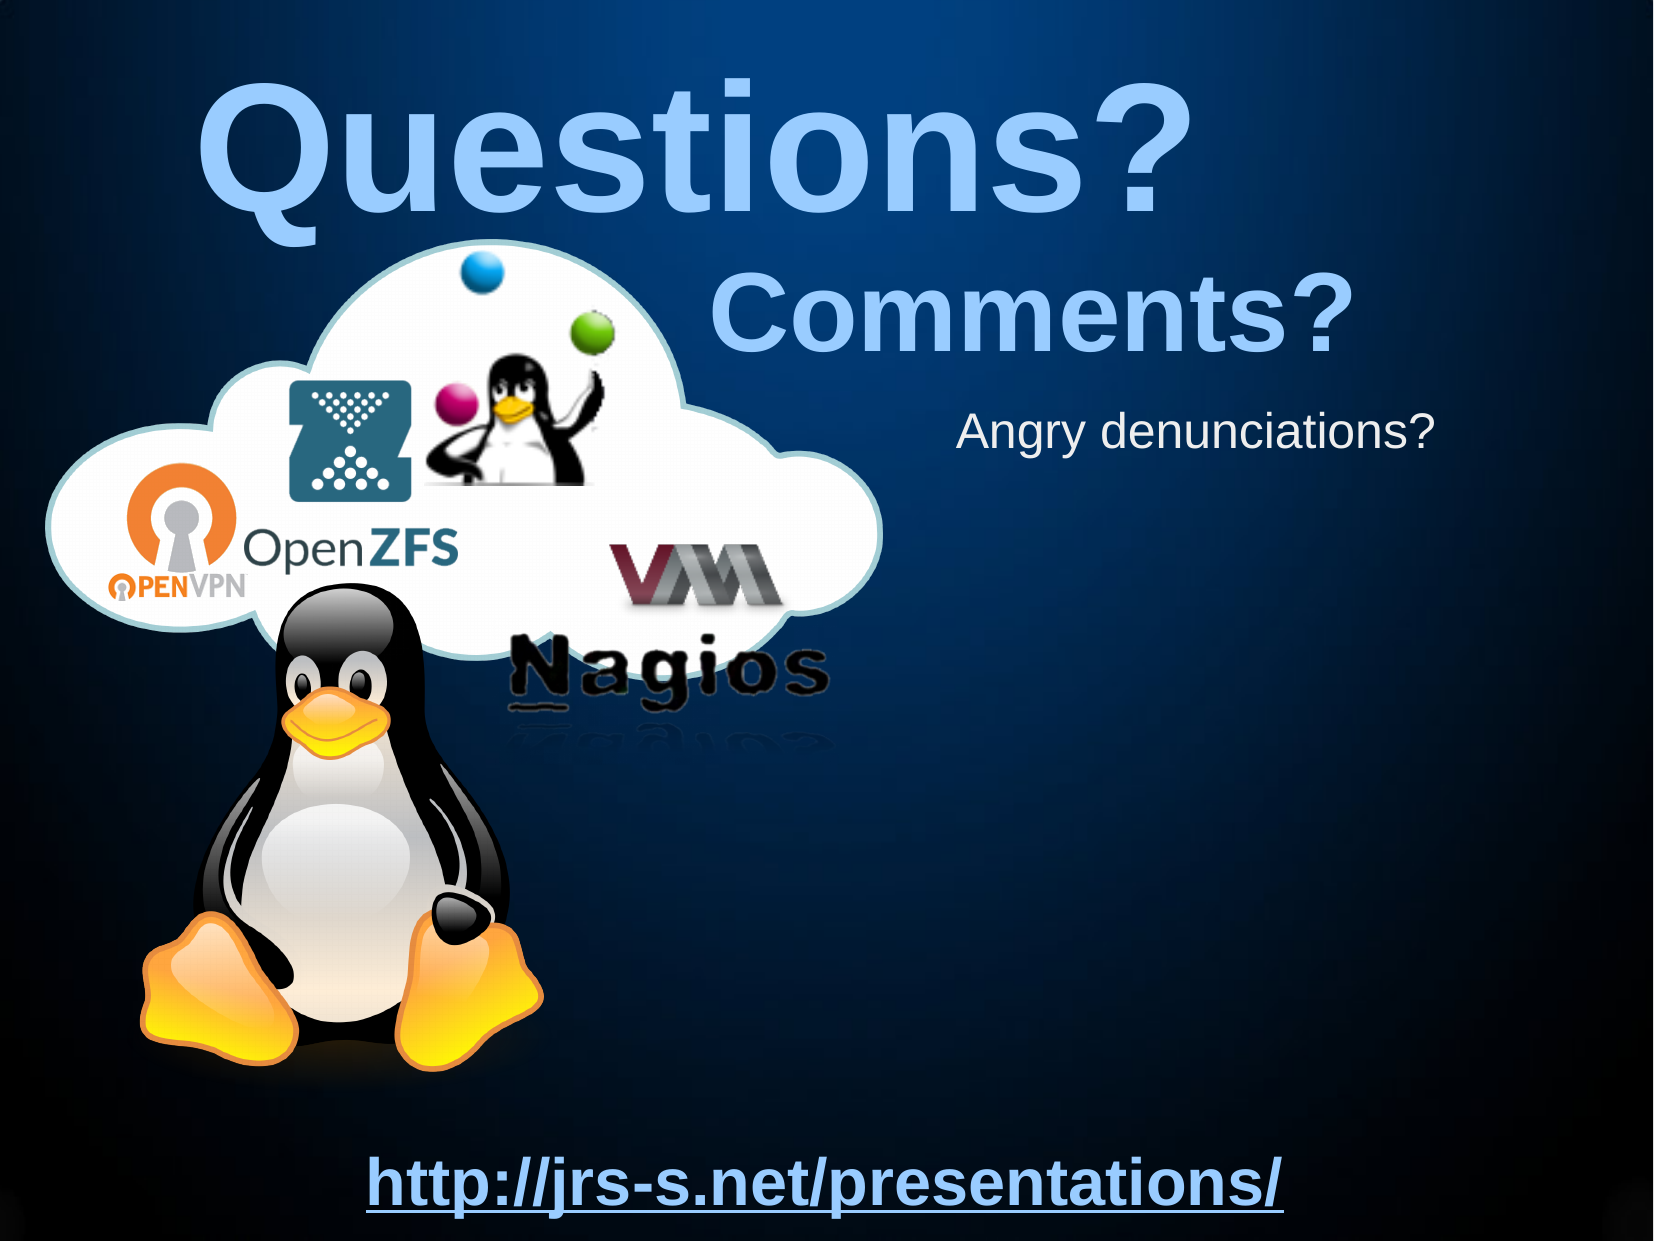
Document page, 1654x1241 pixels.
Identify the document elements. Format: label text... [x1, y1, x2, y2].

title Questions? Comments? Angry denunciations? [0, 45, 1651, 548]
picture [0, 0, 1654, 1241]
title http://jrs-s.net/presentations/ [0, 1125, 1651, 1241]
